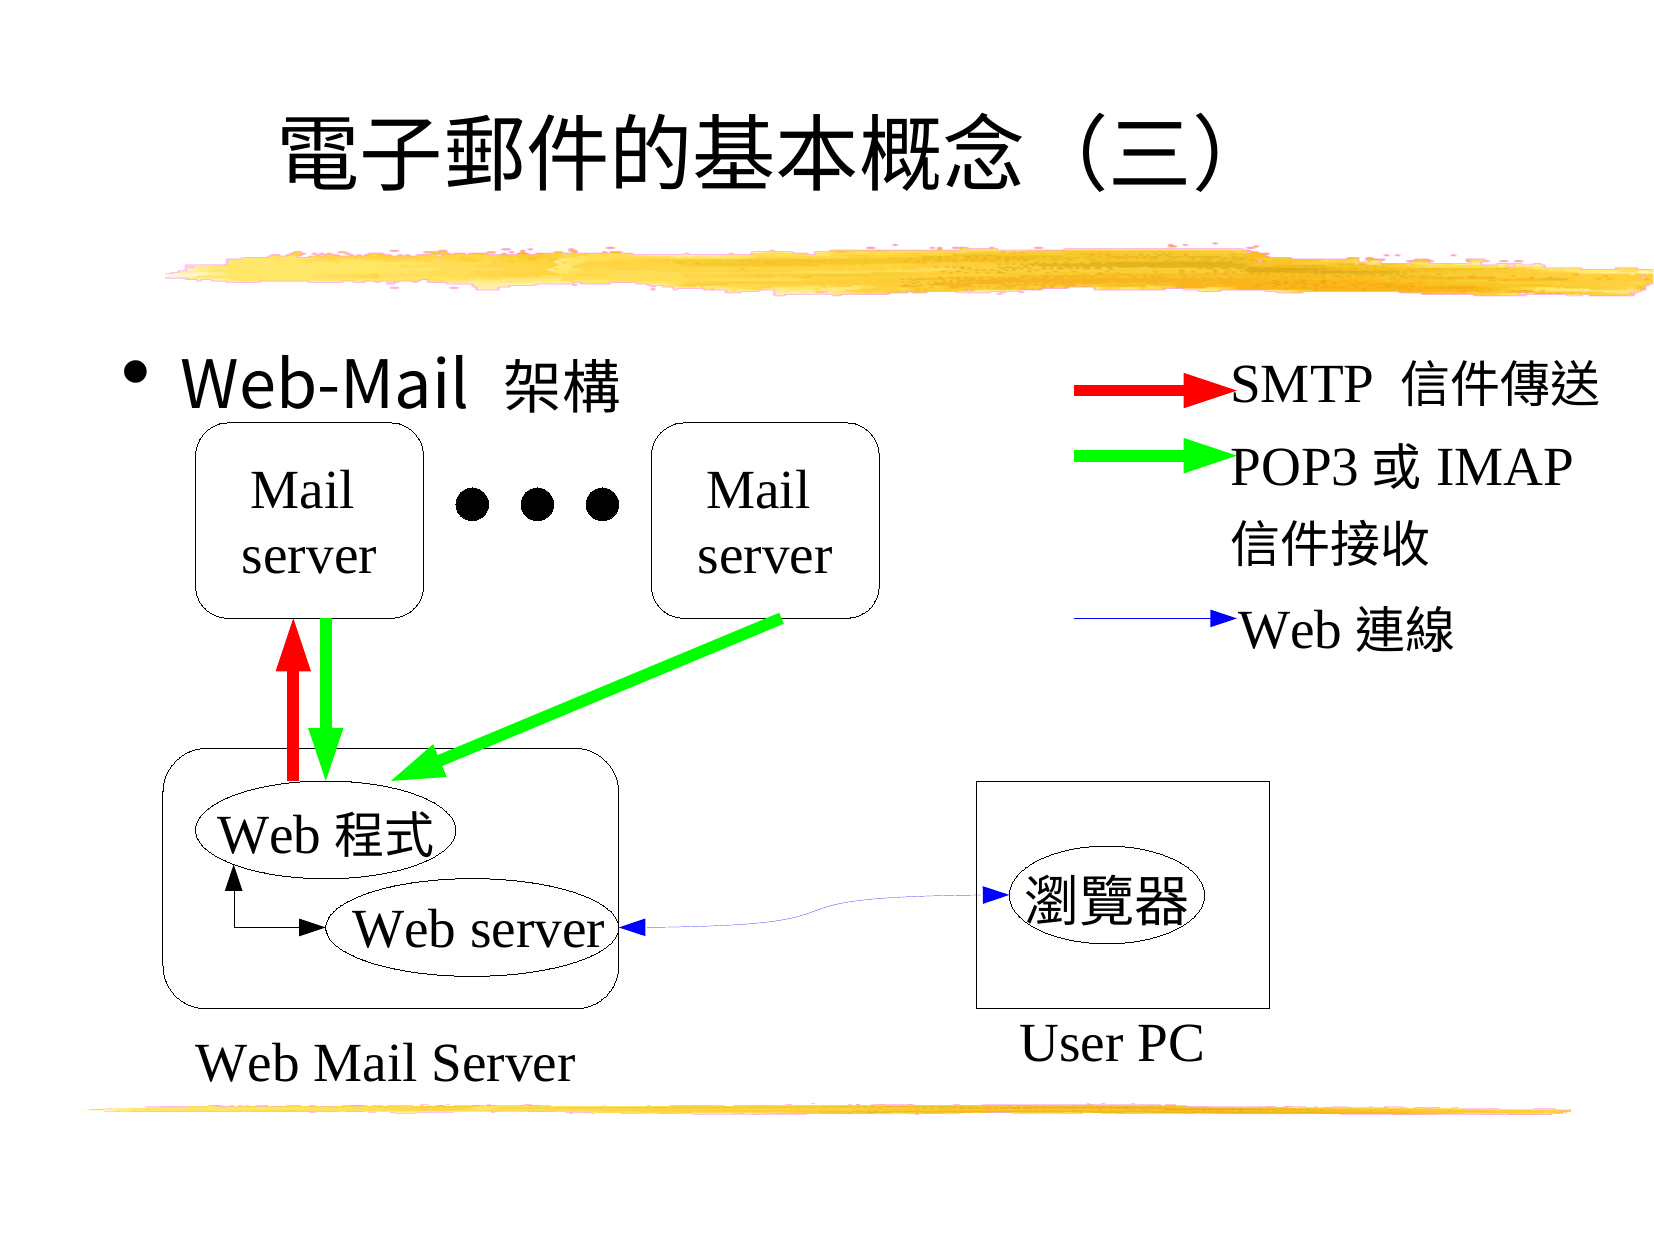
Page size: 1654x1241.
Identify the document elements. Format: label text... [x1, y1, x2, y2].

text_box Mail server [651, 422, 880, 619]
text_box SMTP 信件傳送 [1230, 340, 1621, 407]
text_box Web Mail Server [195, 1028, 576, 1091]
text_box Web程式 [195, 781, 456, 879]
text_box Web server [325, 878, 619, 977]
text_box POP3或IMAP 信件接收 [1230, 423, 1592, 560]
text_box [586, 487, 619, 521]
text_box [455, 487, 489, 521]
list Web-Mail 架構 [124, 325, 1530, 456]
text_box User PC [1019, 1008, 1206, 1071]
text_box Web連線 [1238, 585, 1465, 653]
picture [82, 1102, 1571, 1117]
text_box [521, 487, 554, 521]
picture [165, 237, 1654, 308]
text_box 瀏覽器 [1009, 846, 1205, 944]
title 電子郵件的基本概念（三） [73, 41, 1479, 249]
text_box Mail server [195, 422, 424, 619]
